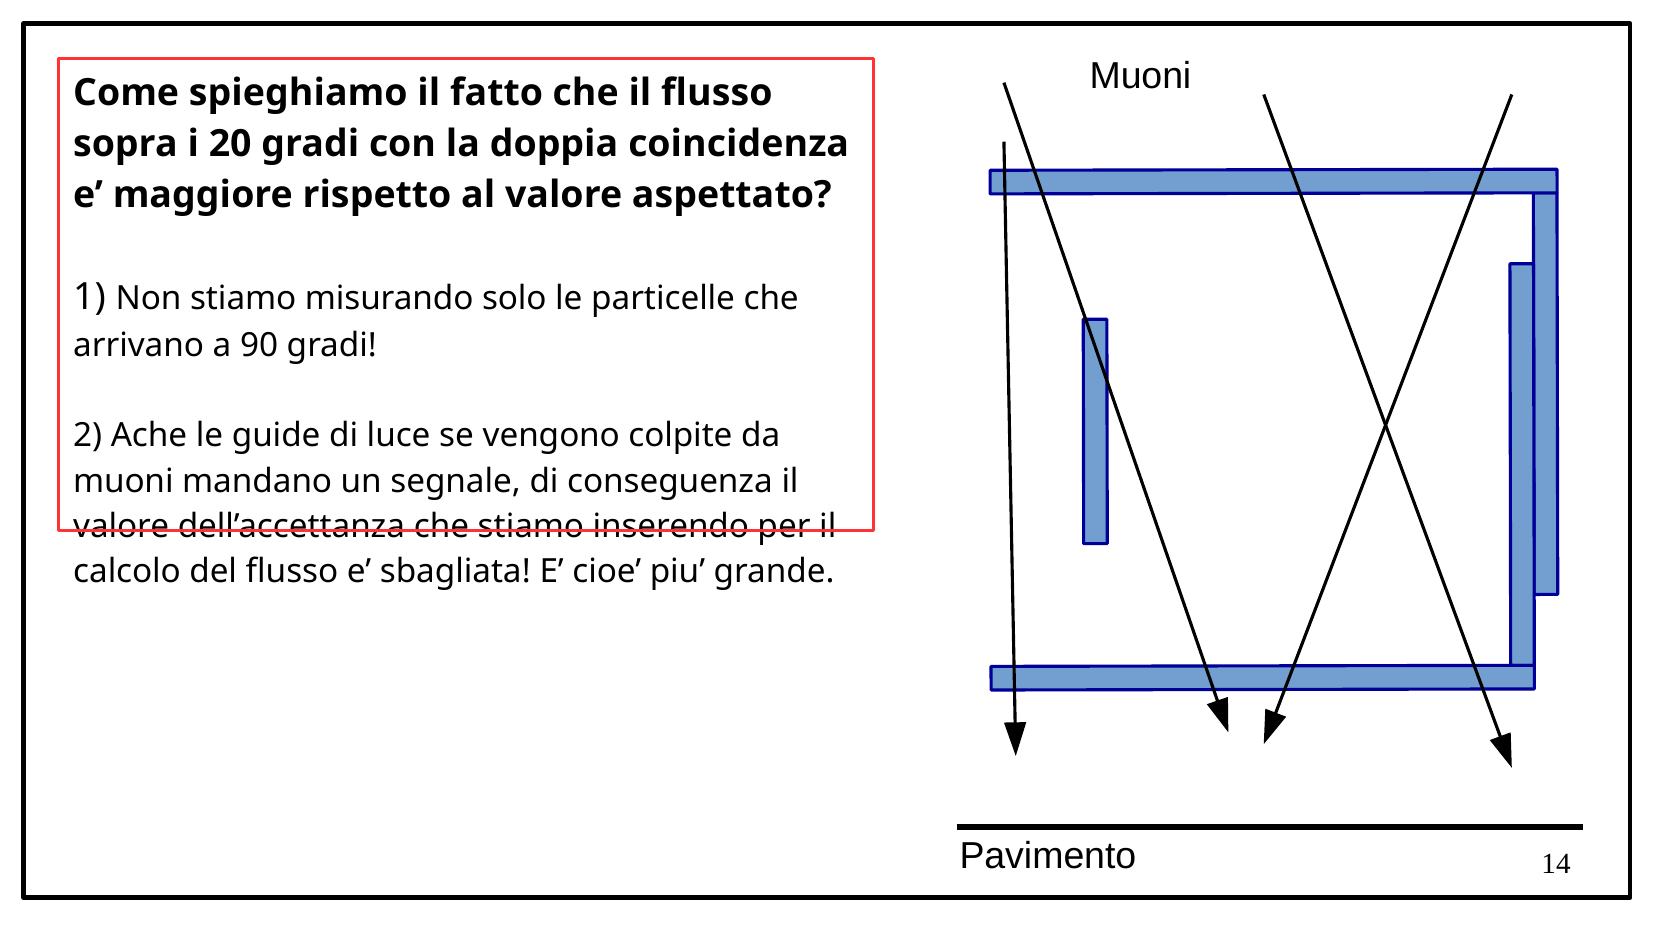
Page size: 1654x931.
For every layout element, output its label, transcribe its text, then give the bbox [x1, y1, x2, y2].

text_box Muoni [1074, 47, 1217, 105]
text_box [1294, 169, 1481, 194]
text_box [991, 666, 1012, 691]
text_box [58, 58, 874, 531]
text_box [1476, 169, 1558, 690]
text_box [1007, 170, 1040, 194]
text_box [1016, 665, 1211, 690]
text_box [1287, 665, 1481, 690]
text_box Come spieghiamo il fatto che il flusso sopra i 20 gradi con la doppia coincidenza e’ maggiore rispetto al valore aspettato? 1) Non stiamo misurando solo le particelle che arrivano a 90 gradi! 2) Ache le guide di luce se vengono colpite da muoni mandano un segnale, di conseguenza il valore dell’accettanza che stiamo inserendo per il calcolo del flusso e’ sbagliata! E’ cioe’ piu’ grande. [58, 58, 886, 873]
text_box [1083, 320, 1108, 544]
text_box [1037, 169, 1298, 194]
text_box Pavimento [944, 826, 1217, 884]
text_box [1208, 665, 1291, 690]
text_box [1088, 319, 1107, 373]
text_box [990, 170, 1003, 194]
